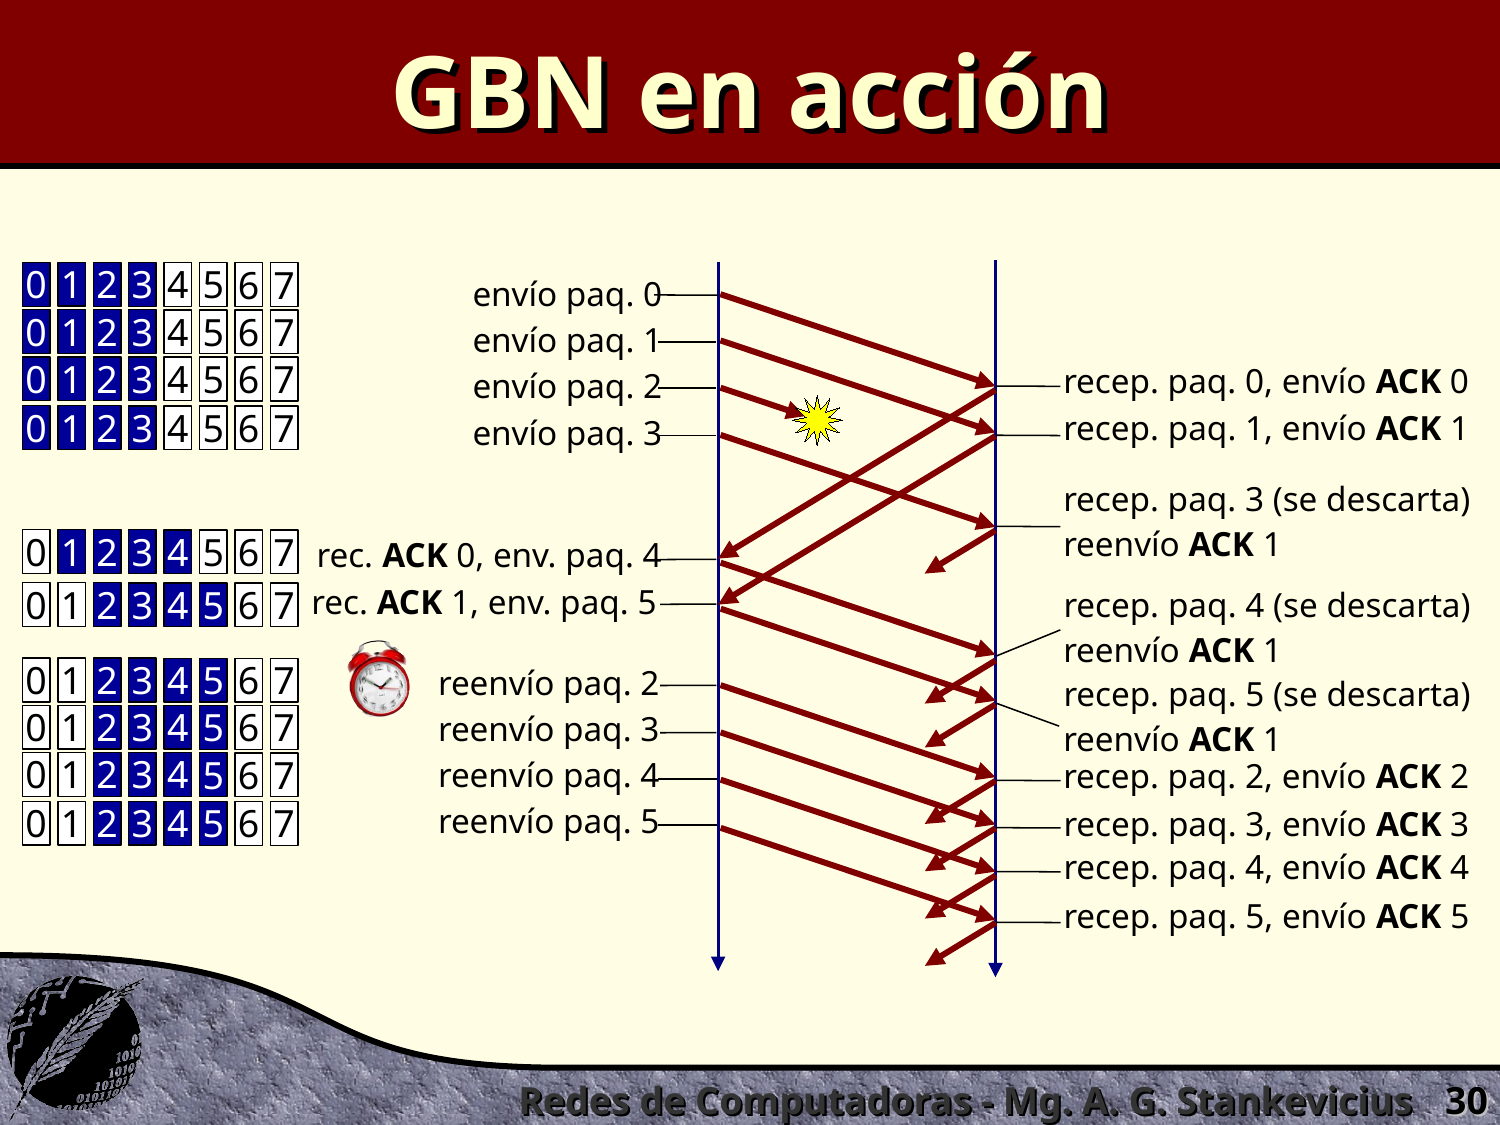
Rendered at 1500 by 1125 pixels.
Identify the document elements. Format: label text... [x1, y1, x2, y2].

text_box 5 [199, 357, 228, 401]
text_box 4 [164, 658, 192, 703]
text_box 2 [93, 582, 121, 627]
text_box 2 [93, 752, 121, 797]
text_box 5 [199, 752, 228, 797]
text_box 1 [57, 582, 86, 627]
text_box 0 [22, 309, 50, 354]
text_box 7 [270, 309, 298, 354]
text_box 6 [234, 262, 263, 307]
text_box 7 [270, 705, 298, 750]
text_box 2 [93, 356, 121, 401]
text_box 4 [164, 309, 192, 354]
text_box 7 [270, 582, 298, 627]
text_box 3 [128, 658, 157, 702]
text_box 3 [128, 705, 157, 750]
text_box 1 [57, 405, 86, 450]
text_box reenvío paq. 3 [423, 698, 668, 744]
picture [0, 959, 1500, 1125]
text_box 5 [199, 262, 228, 307]
text_box 2 [93, 658, 121, 702]
text_box 7 [270, 405, 298, 450]
text_box 3 [128, 752, 157, 797]
text_box 1 [57, 705, 86, 750]
text_box 6 [234, 752, 263, 797]
text_box 2 [93, 262, 121, 307]
text_box recep. paq. 4, envío ACK 4 [1048, 837, 1479, 885]
text_box 0 [22, 582, 50, 627]
text_box 4 [164, 752, 192, 797]
text_box 5 [199, 582, 228, 627]
text_box 0 [22, 262, 50, 307]
text_box 4 [164, 801, 192, 846]
title GBN en acción [15, 5, 1485, 160]
text_box 1 [57, 658, 86, 702]
text_box 4 [164, 405, 192, 450]
text_box reenvío paq. 5 [423, 807, 668, 853]
text_box 5 [199, 801, 228, 846]
text_box recep. paq. 5 (se descarta) reenvío ACK 1 [1048, 663, 1492, 772]
picture [340, 637, 413, 717]
text_box 4 [164, 705, 192, 750]
picture [1047, 1100, 1054, 1110]
text_box 2 [93, 705, 121, 750]
text_box reenvío paq. 2 [423, 652, 668, 698]
text_box 6 [234, 658, 263, 703]
text_box 1 [57, 356, 86, 401]
text_box 6 [234, 529, 263, 574]
text_box 6 [234, 582, 263, 627]
text_box 5 [199, 529, 228, 574]
text_box recep. paq. 4 (se descarta) reenvío ACK 1 [1048, 574, 1492, 663]
text_box 4 [164, 582, 192, 627]
text_box 3 [128, 405, 157, 450]
text_box 0 [22, 801, 50, 846]
text_box recep. paq. 0, envío ACK 0 [1048, 350, 1480, 412]
text_box 7 [270, 262, 298, 307]
text_box 0 [22, 658, 50, 702]
text_box 5 [199, 658, 228, 703]
text_box 0 [22, 529, 50, 574]
text_box 3 [128, 356, 157, 401]
text_box recep. paq. 2, envío ACK 2 [1048, 745, 1480, 808]
text_box envío paq. 2 [457, 355, 668, 417]
text_box 7 [270, 357, 298, 401]
text_box 7 [270, 801, 298, 846]
text_box 5 [199, 405, 228, 450]
text_box reenvío paq. 4 [423, 744, 668, 807]
text_box 3 [128, 529, 157, 574]
text_box 2 [93, 529, 121, 574]
text_box 3 [128, 262, 157, 307]
text_box rec. ACK 1, env. paq. 5 [296, 571, 726, 633]
text_box envío paq. 0 [457, 263, 668, 325]
text_box 6 [234, 801, 263, 846]
text_box 0 [22, 405, 50, 450]
text_box envío paq. 3 [457, 402, 667, 465]
text_box 1 [57, 801, 86, 846]
text_box 4 [164, 356, 192, 401]
text_box rec. ACK 0, env. paq. 4 [301, 524, 726, 571]
text_box envío paq. 1 [457, 309, 667, 371]
text_box 3 [128, 582, 157, 627]
text_box 4 [164, 262, 192, 307]
text_box recep. paq. 3 (se descarta) reenvío ACK 1 [1048, 468, 1492, 574]
text_box 3 [128, 309, 157, 354]
text_box recep. paq. 1, envío ACK 1 [1048, 397, 1478, 459]
text_box 3 [128, 801, 157, 846]
text_box 4 [164, 529, 192, 574]
text_box 1 [57, 529, 86, 574]
text_box 6 [234, 357, 263, 401]
text_box 0 [22, 752, 50, 797]
text_box recep. paq. 3, envío ACK 3 [1048, 793, 1479, 837]
text_box 6 [234, 405, 263, 450]
text_box 5 [199, 705, 228, 750]
text_box 0 [22, 705, 50, 750]
text_box 1 [57, 262, 86, 307]
text_box 7 [270, 658, 298, 703]
text_box 2 [93, 405, 121, 450]
text_box 7 [270, 529, 298, 574]
text_box [792, 395, 843, 446]
picture [790, 1100, 795, 1110]
text_box 1 [57, 752, 86, 797]
text_box 2 [93, 309, 121, 354]
text_box 6 [234, 309, 263, 354]
text_box recep. paq. 5, envío ACK 5 [1048, 885, 1479, 947]
text_box 2 [93, 801, 121, 846]
text_box 6 [234, 705, 263, 750]
text_box 0 [22, 356, 50, 401]
text_box 7 [270, 752, 298, 797]
text_box 5 [199, 309, 228, 354]
text_box 1 [57, 309, 86, 354]
